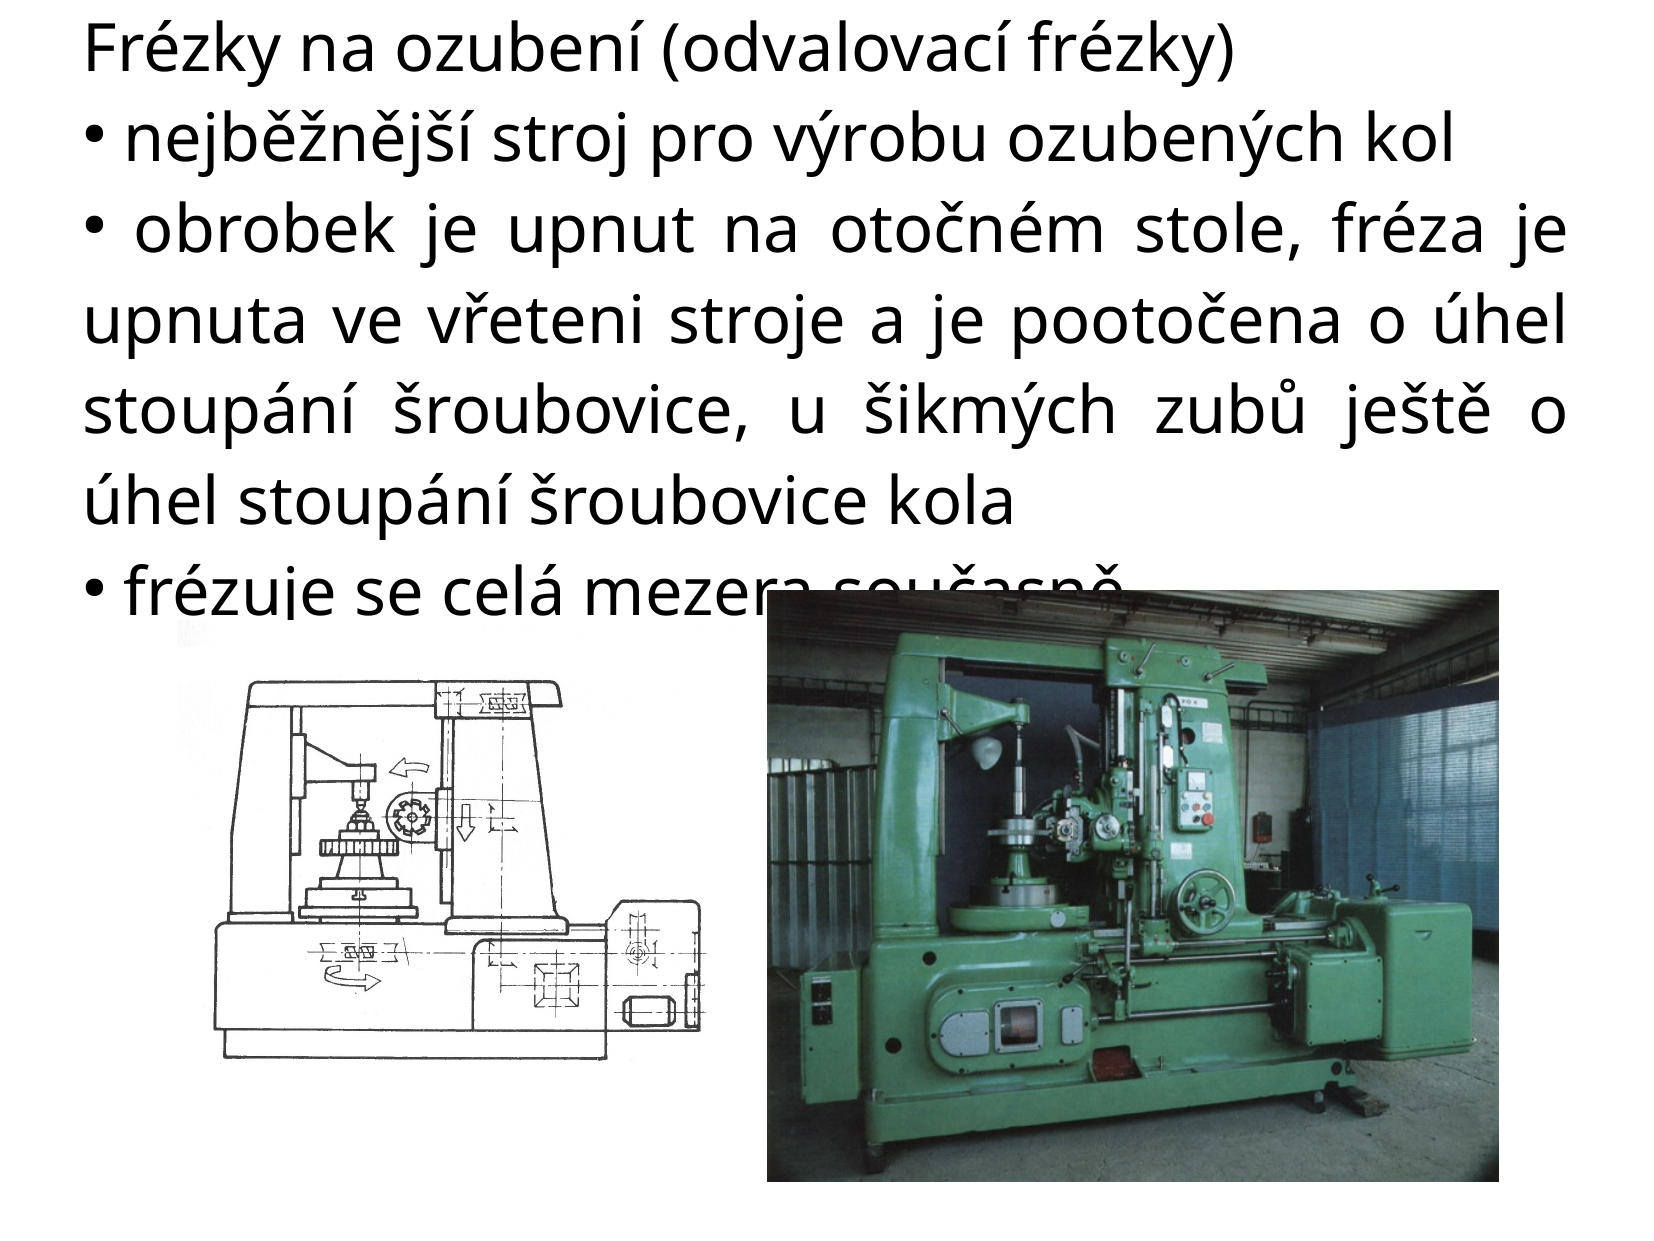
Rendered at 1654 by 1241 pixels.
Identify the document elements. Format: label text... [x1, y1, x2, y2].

subtitle Frézky na ozubení (odvalovací frézky) nejběžnější stroj pro výrobu ozubených kol obrobek je upnut na otočném stole, fréza je upnuta ve vřeteni stroje a je pootočena o úhel stoupání šroubovice, u šikmých zubů ještě o úhel stoupání šroubovice kola frézuje se celá mezera současně [82, 45, 1571, 1113]
picture [767, 590, 1499, 1182]
picture [177, 620, 737, 1093]
